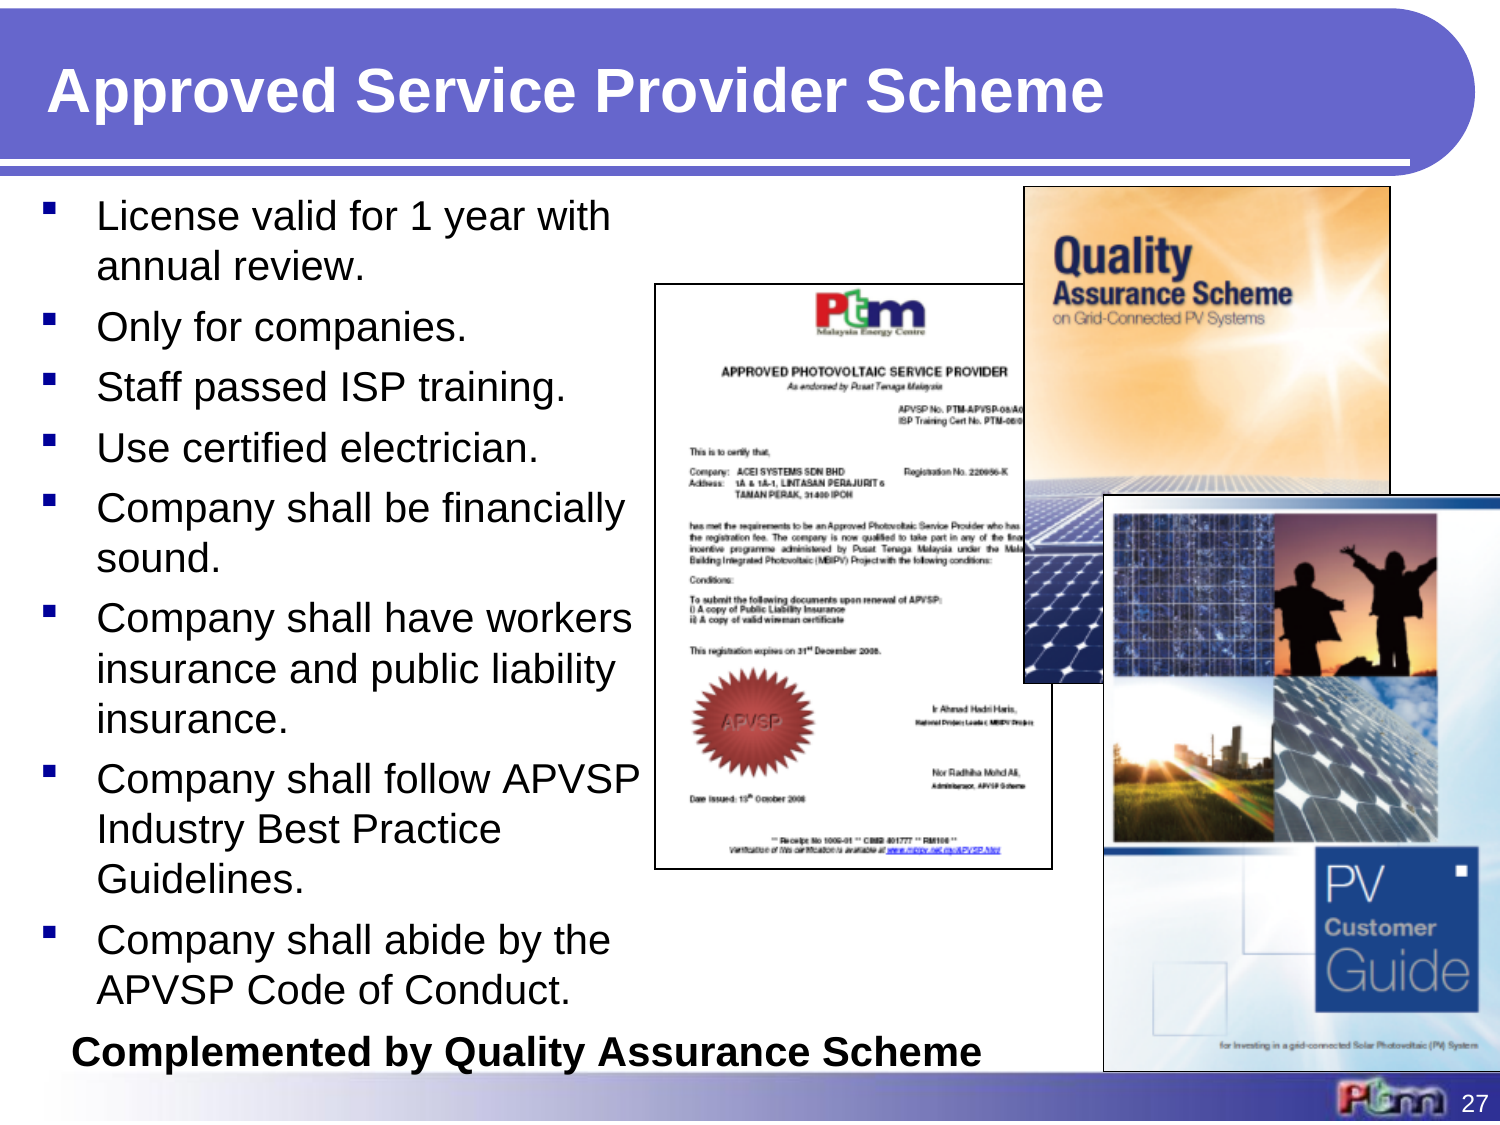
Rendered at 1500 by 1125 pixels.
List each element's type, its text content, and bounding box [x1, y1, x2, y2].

title Approved Service Provider Scheme [31, 12, 1417, 163]
picture [1104, 495, 1500, 1071]
list License valid for 1 year with annual review. Only for companies. Staff passed ISP training. Use certified electrician. Company shall be financially sound. Company shall have workers insurance and public liability insurance. Company shall follow APVSP Industry Best Practice Guidelines. Company shall abide by the APVSP Code of Conduct. [24, 181, 732, 1060]
picture [1025, 187, 1390, 683]
text_box <編號> [1154, 1072, 1500, 1125]
picture [656, 285, 1052, 869]
text_box Complemented by Quality Assurance Scheme [56, 1017, 1044, 1083]
picture [0, 1070, 1154, 1121]
